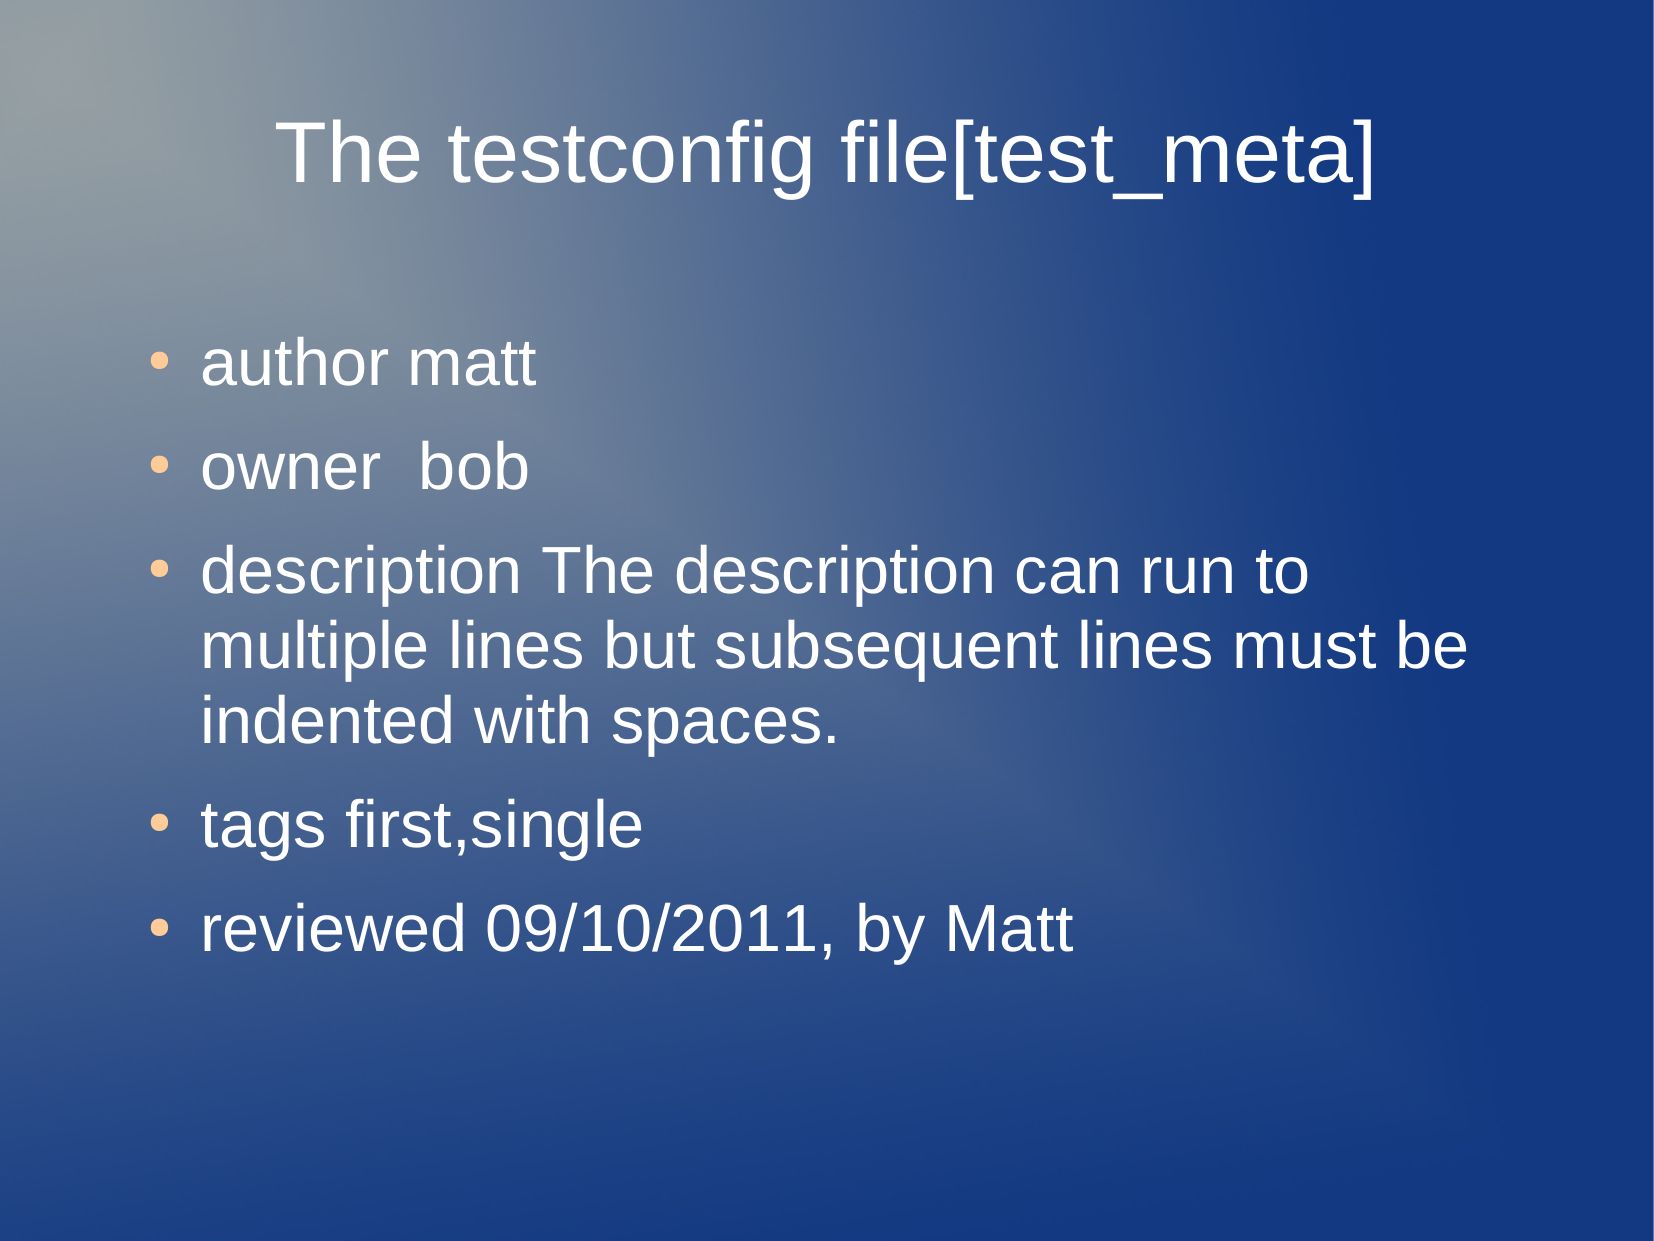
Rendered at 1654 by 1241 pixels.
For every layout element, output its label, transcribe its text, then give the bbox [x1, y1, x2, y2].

list author matt owner bob description The description can run to multiple lines but subsequent lines must be indented with spaces. tags first,single reviewed 09/10/2011, by Matt [129, 324, 1489, 1045]
title The testconfig file[test_meta] [82, 49, 1571, 257]
picture [0, 0, 1654, 1241]
